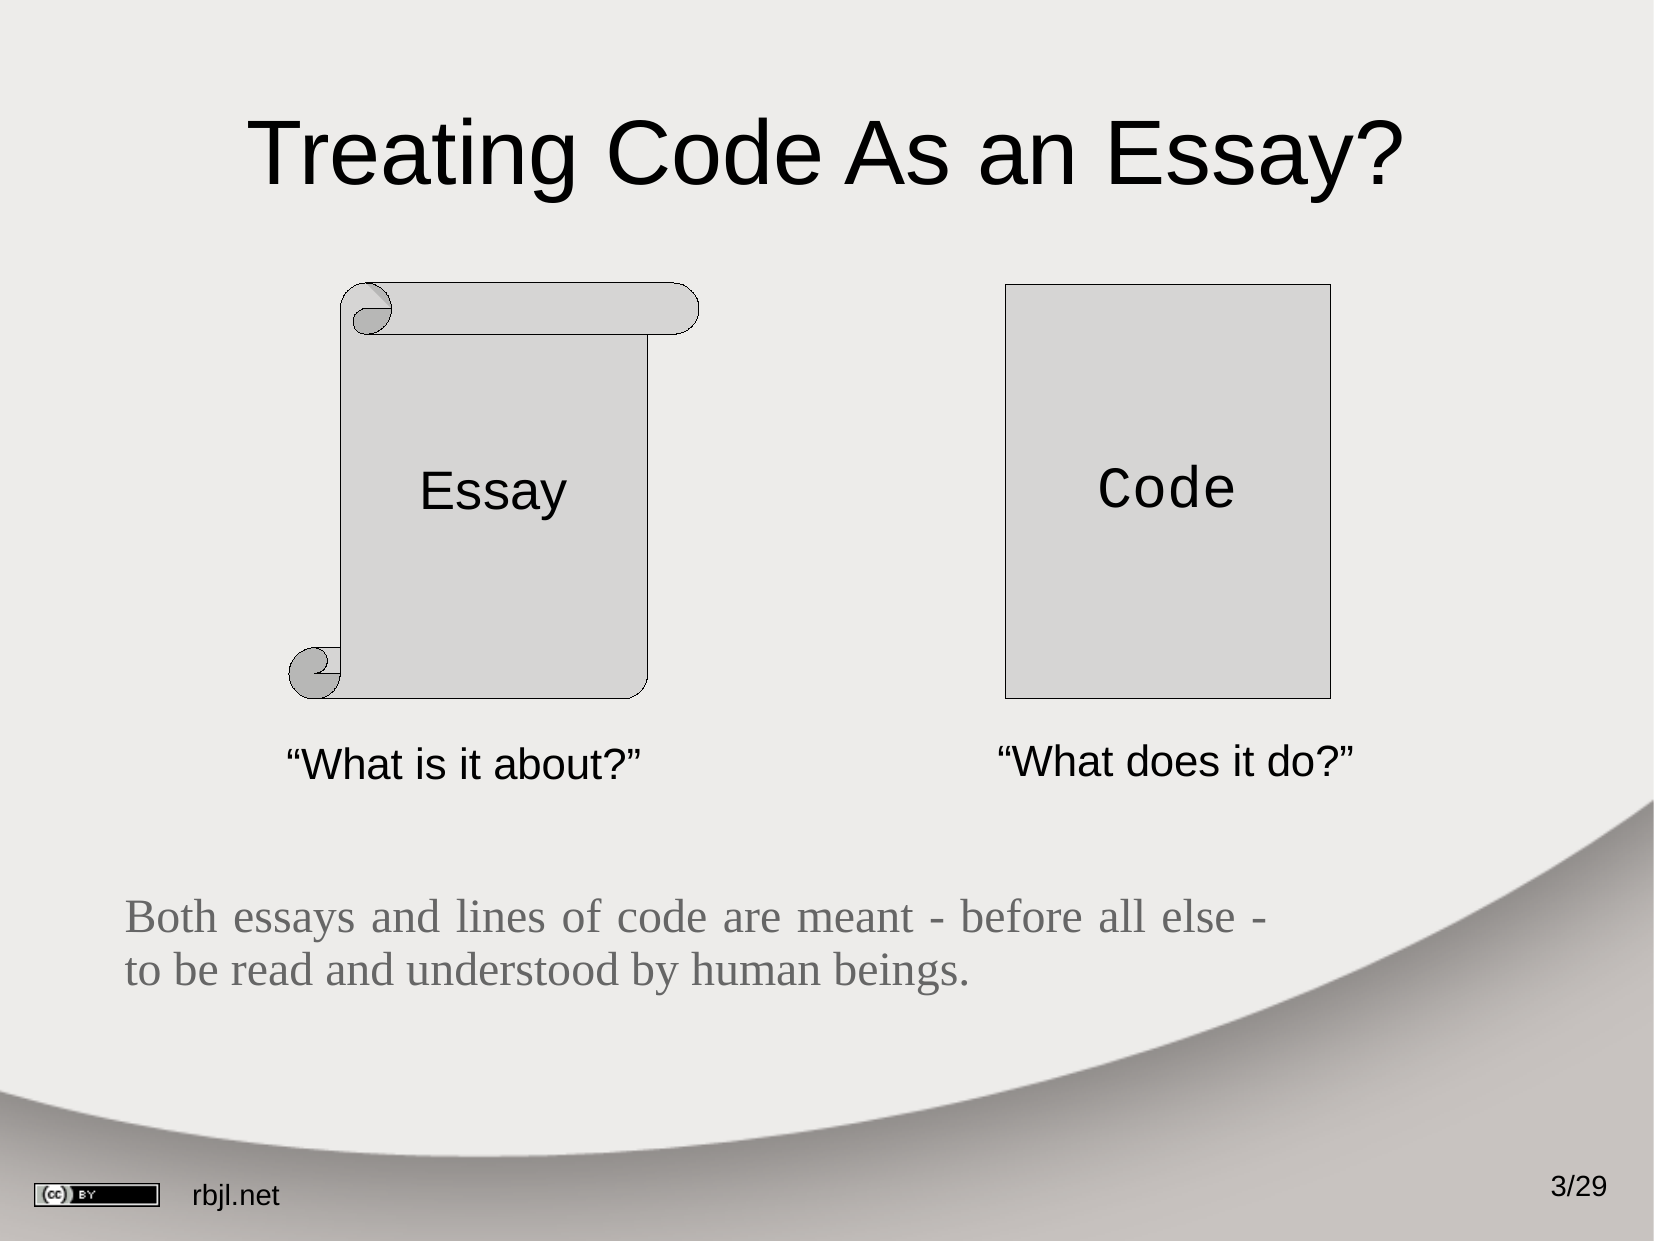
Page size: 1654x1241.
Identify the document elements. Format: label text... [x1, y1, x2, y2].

text_box Essay [367, 282, 699, 335]
text_box “What is it about?” [117, 732, 657, 797]
text_box Both essays and lines of code are meant - before all else - to be read and understood by human beings. [109, 882, 1285, 1178]
text_box Essay [317, 282, 648, 699]
text_box “What does it do?” [830, 729, 1370, 793]
text_box Code [1005, 284, 1331, 699]
title Treating Code As an Essay? [82, 49, 1571, 257]
picture [0, 0, 1654, 1241]
